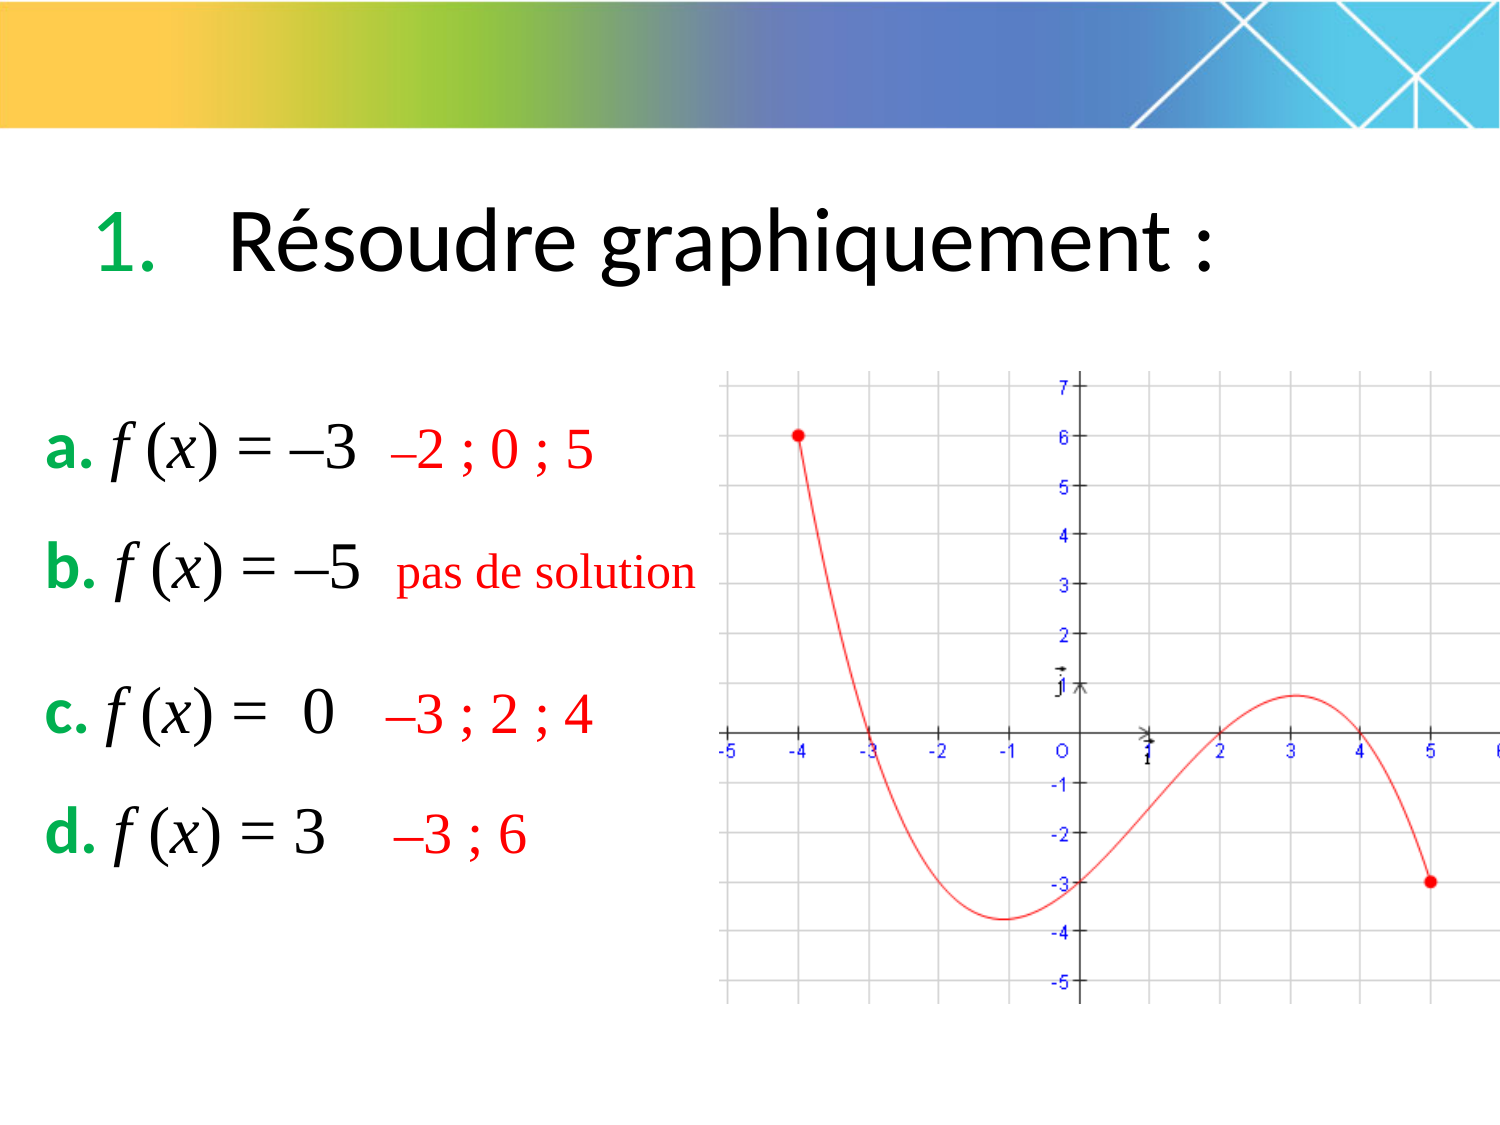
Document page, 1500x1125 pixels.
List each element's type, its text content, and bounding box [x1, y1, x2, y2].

picture [719, 371, 1500, 1004]
picture [0, 0, 1500, 130]
text_box a. f (x) = –3 –2 ; 0 ; 5 b. f (x) = –5 pas de solution c. f (x) = 0 –3 ; 2 ; 4 d. f (x) = 3 –3 ; 6 [29, 354, 798, 955]
title Résoudre graphiquement : [75, 164, 1426, 305]
